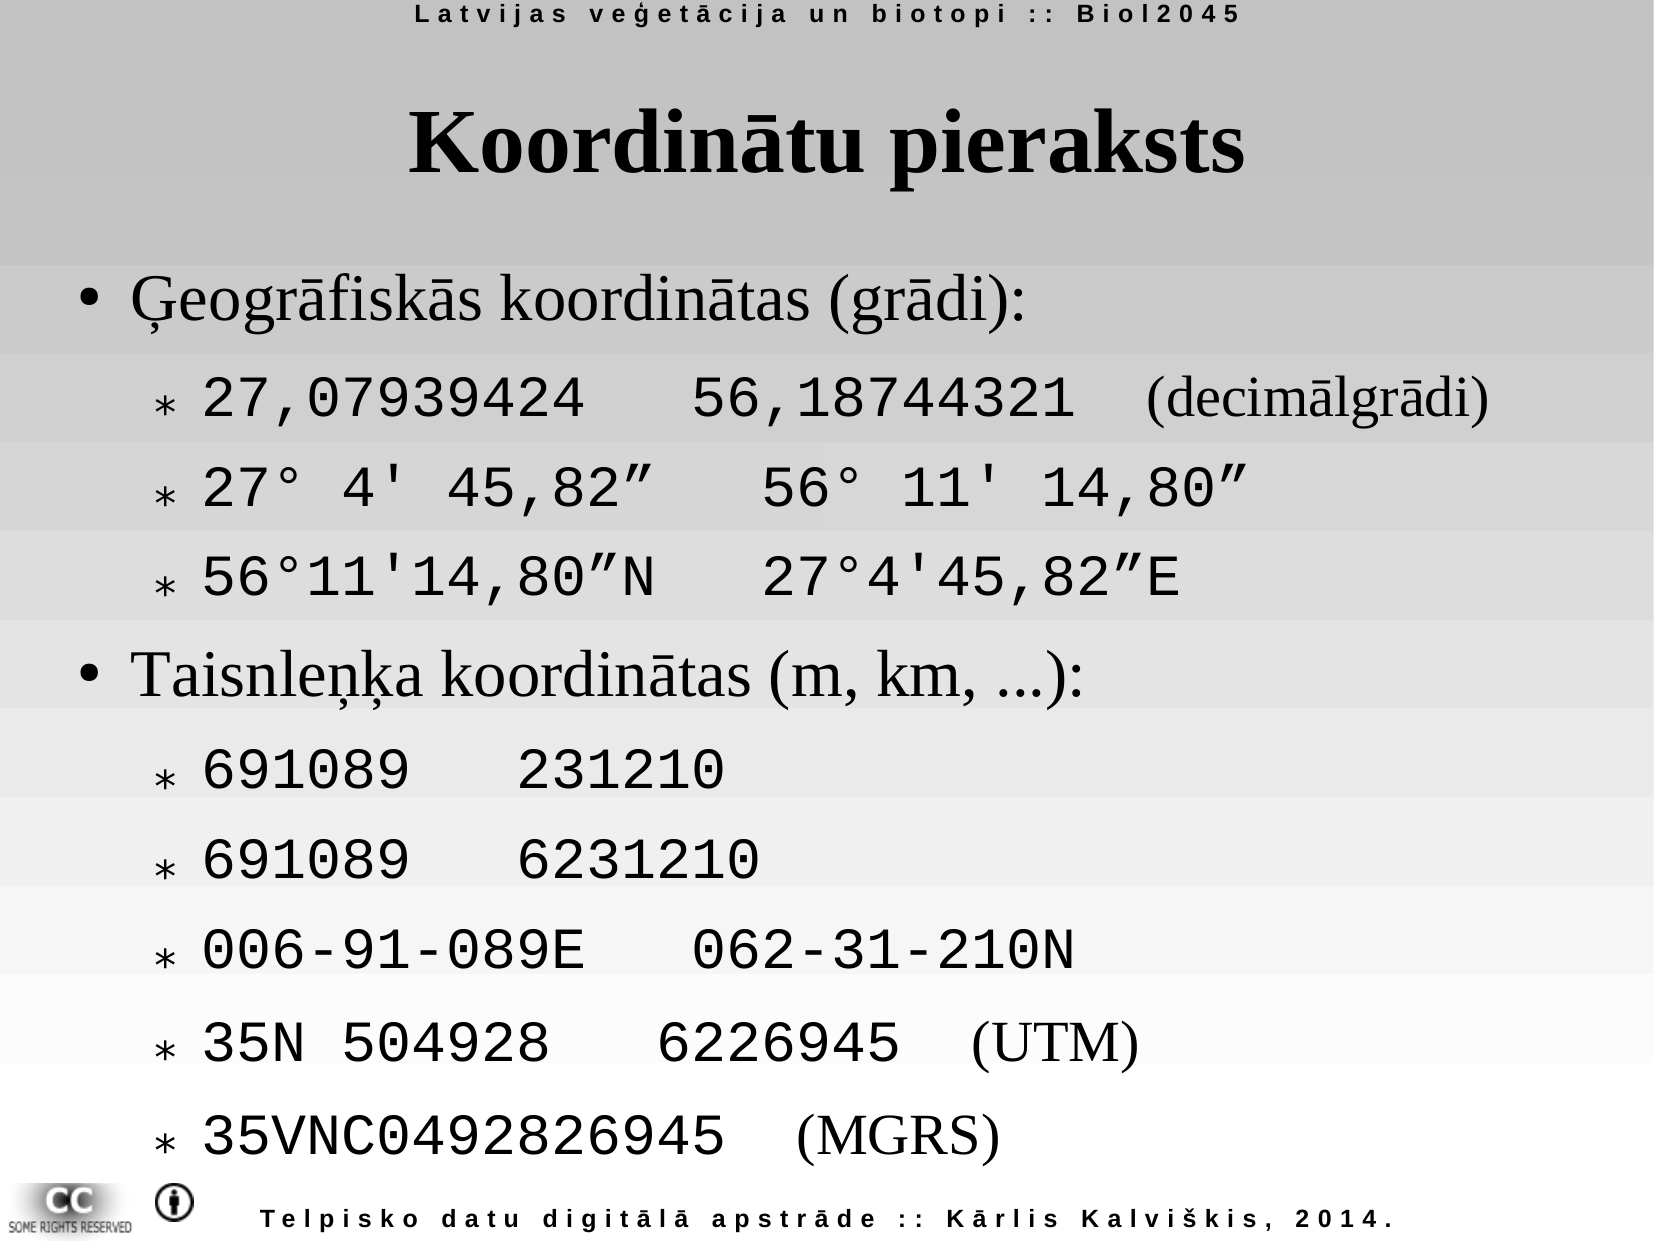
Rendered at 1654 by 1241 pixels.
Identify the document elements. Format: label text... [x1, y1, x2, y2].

title Koordinātu pieraksts [59, 37, 1596, 246]
list Ģeogrāfiskās koordinātas (grādi): 27,07939424 56,18744321 (decimālgrādi) 27° 4' 45,82” 56° 11' 14,80” 56°11'14,80”N 27°4'45,82”E Taisnleņķa koordinātas (m, km, ...): 691089 231210 691089 6231210 006-91-089E 062-31-210N 35N 504928 6226945 (UTM) 35VNC0492826945 (MGRS) [59, 261, 1596, 1175]
picture [0, 0, 1654, 1241]
